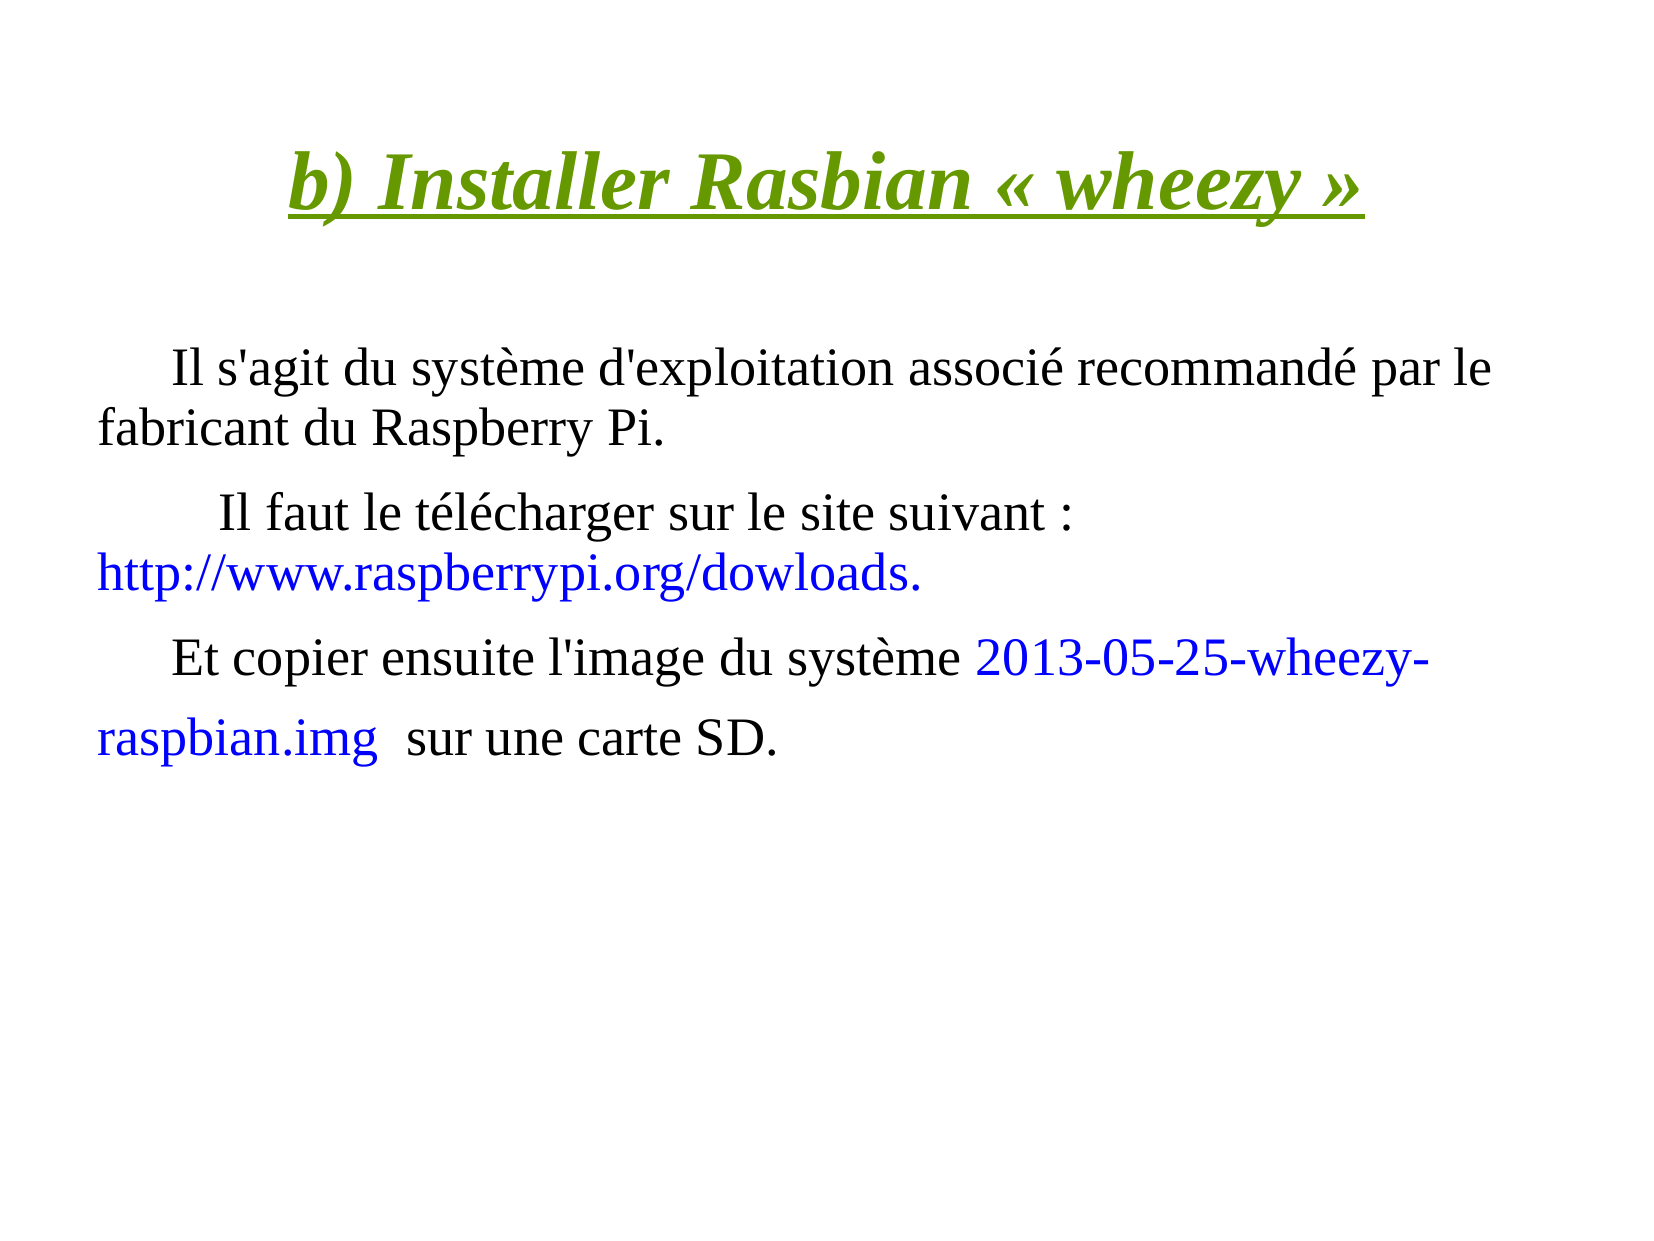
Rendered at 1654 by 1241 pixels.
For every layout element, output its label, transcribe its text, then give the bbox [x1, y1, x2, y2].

subtitle b) Installer Rasbian « wheezy » [82, 0, 1571, 330]
text_box Il s'agit du système d'exploitation associé recommandé par le fabricant du Raspberry Pi. Il faut le télécharger sur le site suivant : http://www.raspberrypi.org/dowloads. Et copier ensuite l'image du système 2013-05-25-wheezy-raspbian.img sur une carte SD. [82, 330, 1575, 969]
